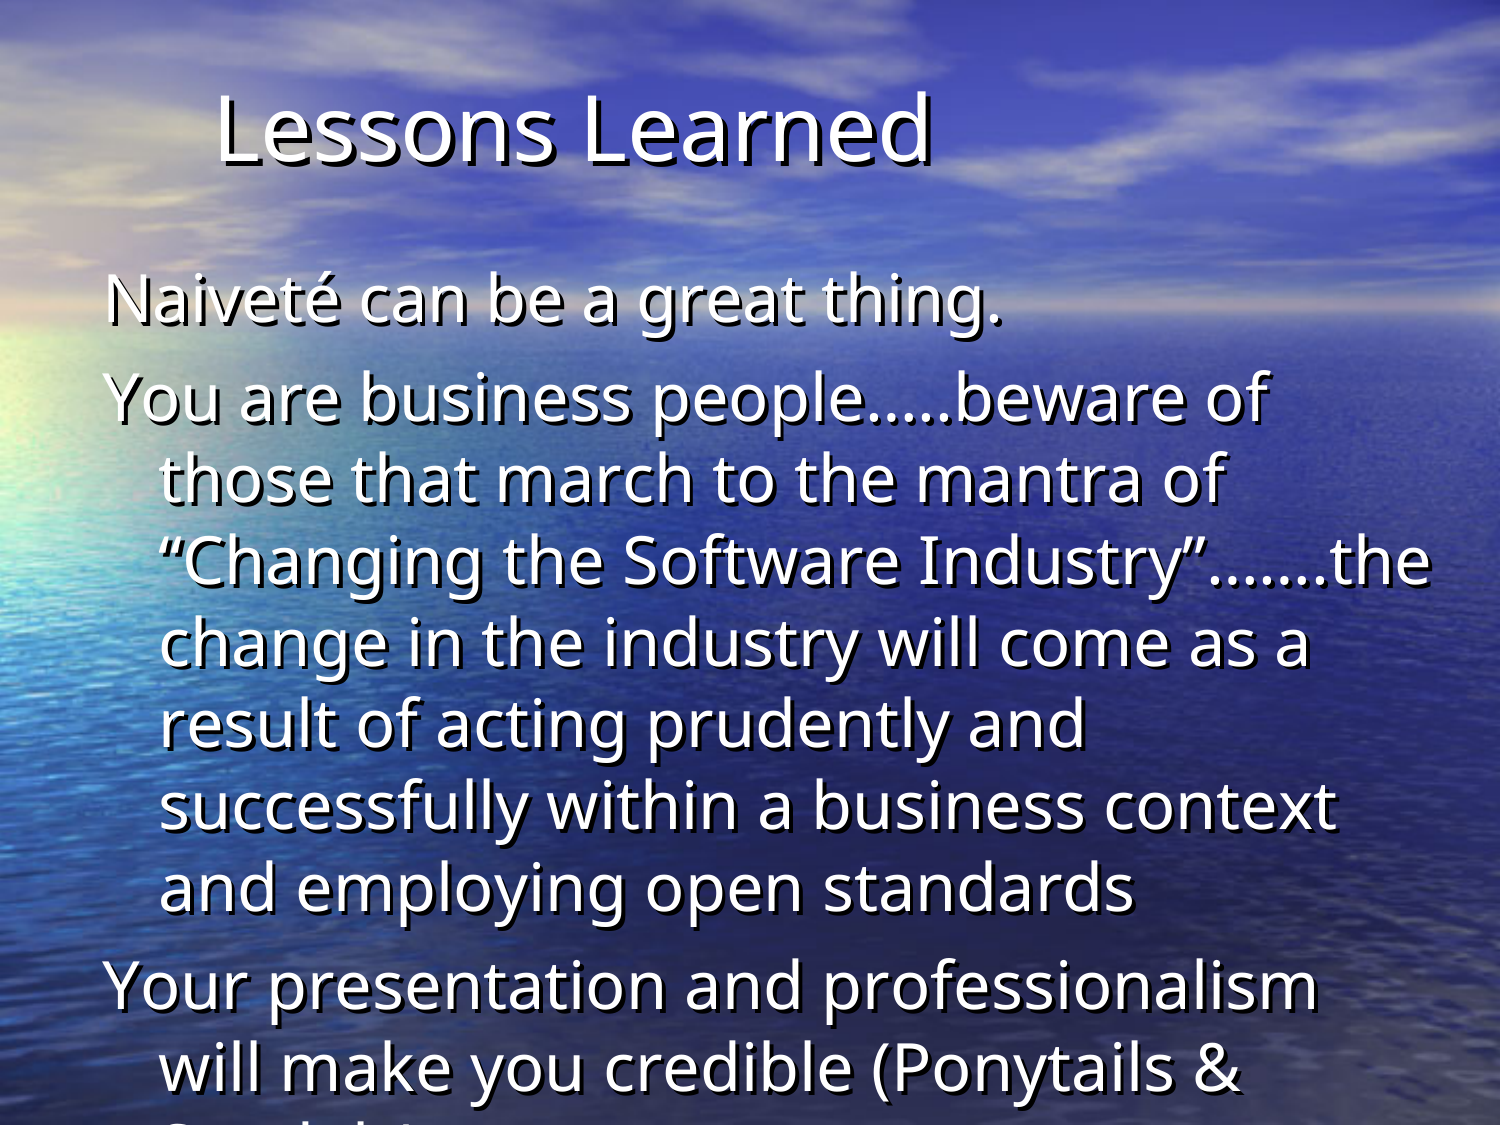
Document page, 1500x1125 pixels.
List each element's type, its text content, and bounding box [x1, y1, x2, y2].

title Lessons Learned [197, 70, 1500, 196]
list Naiveté can be a great thing. You are business people…..beware of those that march to the mantra of “Changing the Software Industry”…….the change in the industry will come as a result of acting prudently and successfully within a business context and employing open standards Your presentation and professionalism will make you credible (Ponytails & Sandals) PR Open Source Congress – no credibility? [87, 249, 1450, 1125]
picture [0, 0, 1500, 1125]
